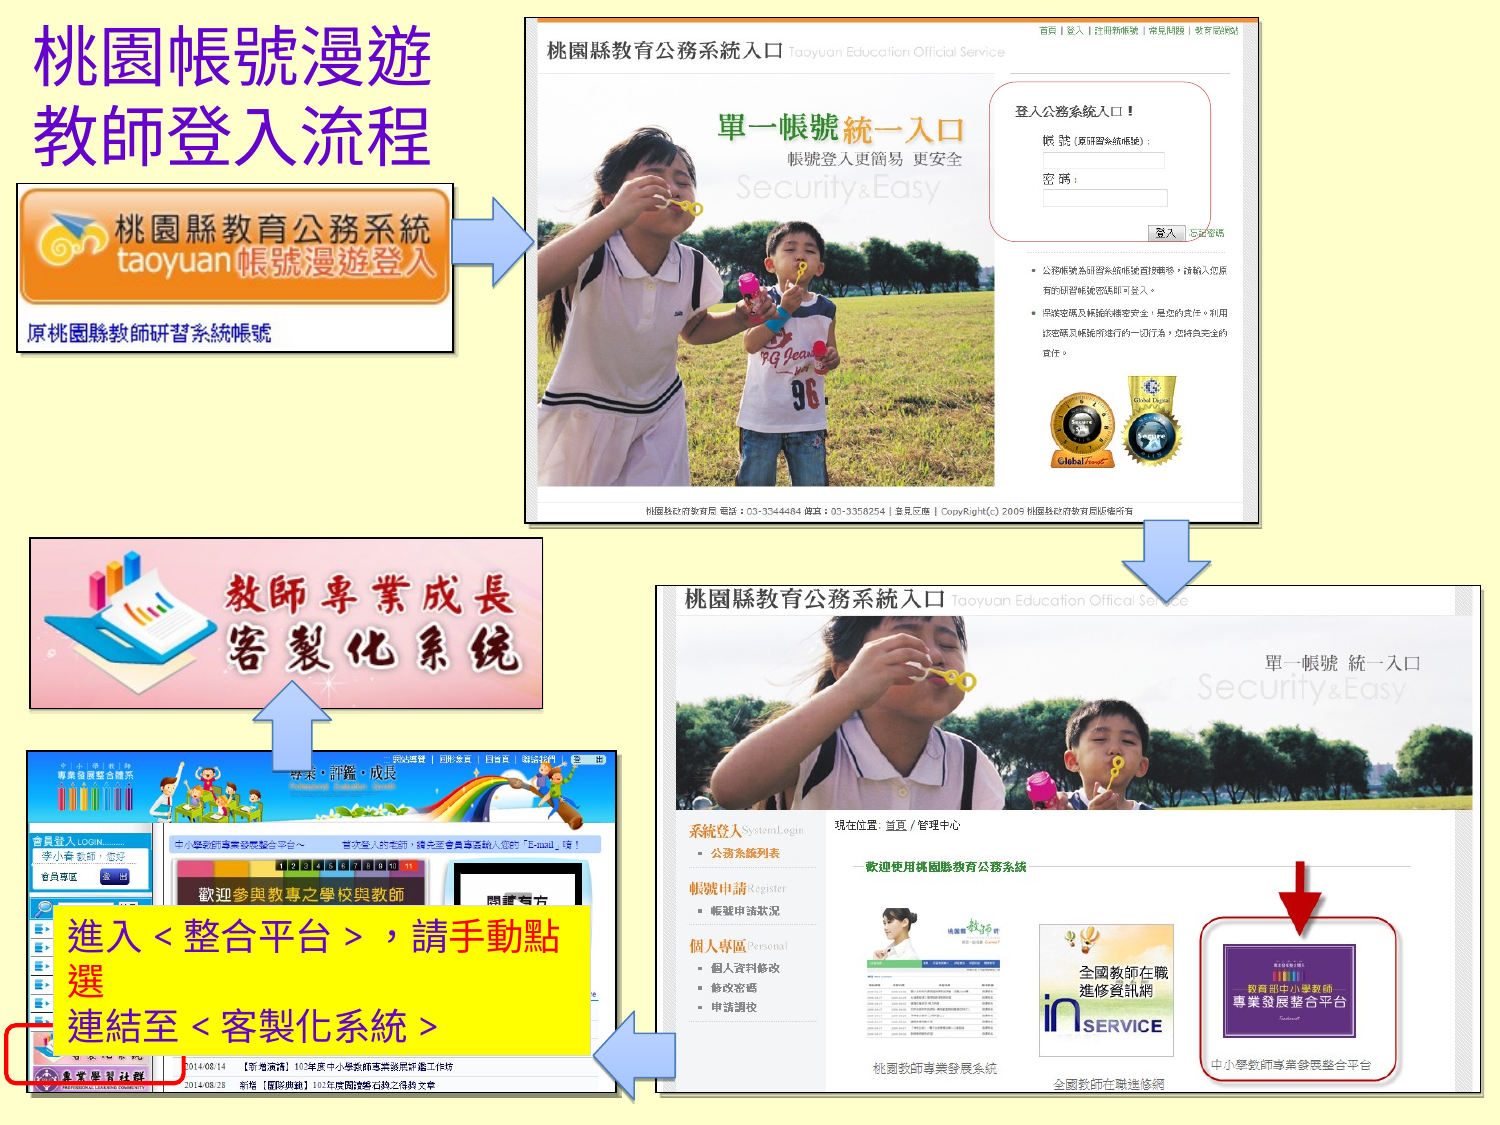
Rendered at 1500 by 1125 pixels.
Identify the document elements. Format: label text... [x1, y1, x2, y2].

text_box [452, 197, 535, 286]
text_box 進入<整合平台>，請手動點選 連結至<客製化系統> [52, 905, 591, 1012]
picture [525, 18, 1258, 523]
picture [656, 586, 1480, 1092]
picture [30, 538, 542, 708]
text_box 桃園帳號漫遊 教師登入流程 [17, 7, 476, 185]
picture [17, 184, 453, 352]
picture [27, 1028, 181, 1081]
text_box [1122, 520, 1211, 603]
text_box [252, 680, 332, 771]
text_box [593, 1011, 676, 1100]
picture [27, 751, 616, 1092]
